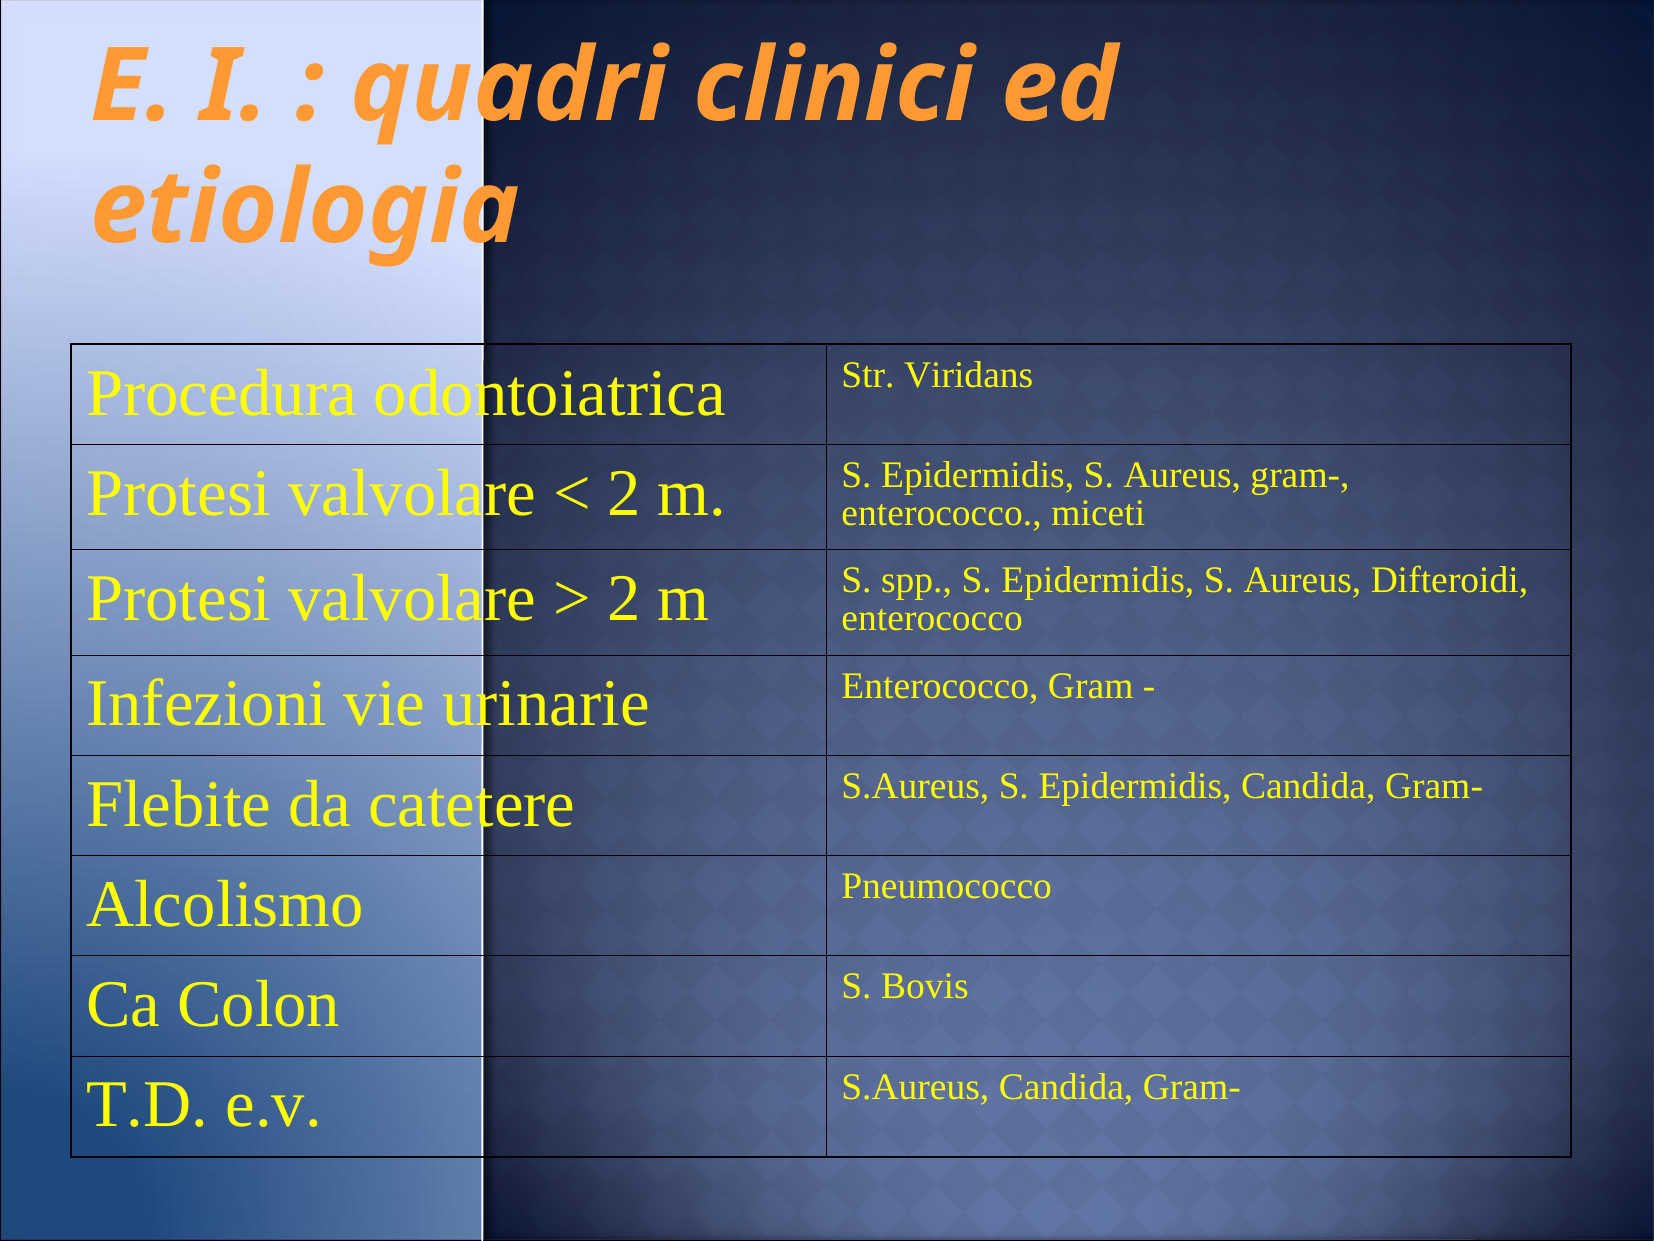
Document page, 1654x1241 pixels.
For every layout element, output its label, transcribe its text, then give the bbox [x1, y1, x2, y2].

table_cell T.D. e.v. [72, 1057, 826, 1156]
picture [484, 0, 1654, 1241]
table_cell Flebite da catetere [72, 756, 826, 855]
table_cell Pneumococco [827, 856, 1570, 955]
table_cell Protesi valvolare > 2 m [72, 550, 826, 655]
table_header Str. Viridans [827, 345, 1570, 444]
table_cell Protesi valvolare < 2 m. [72, 445, 826, 549]
table_cell Infezioni vie urinarie [72, 656, 826, 755]
table_cell S. Bovis [827, 956, 1570, 1056]
picture [0, 0, 481, 1241]
table_cell S.Aureus, S. Epidermidis, Candida, Gram- [827, 756, 1570, 855]
table_cell S. Epidermidis, S. Aureus, gram-, enterococco., miceti [827, 445, 1570, 549]
table_header Procedura odontoiatrica [72, 345, 826, 444]
title E. I. : quadri clinici ed etiologia [82, 53, 1391, 263]
table_cell Alcolismo [72, 856, 826, 955]
table_cell S.Aureus, Candida, Gram- [827, 1057, 1570, 1156]
table_cell Enterococco, Gram - [827, 656, 1570, 755]
table_cell Ca Colon [72, 956, 826, 1056]
table_cell S. spp., S. Epidermidis, S. Aureus, Difteroidi, enterococco [827, 550, 1570, 655]
